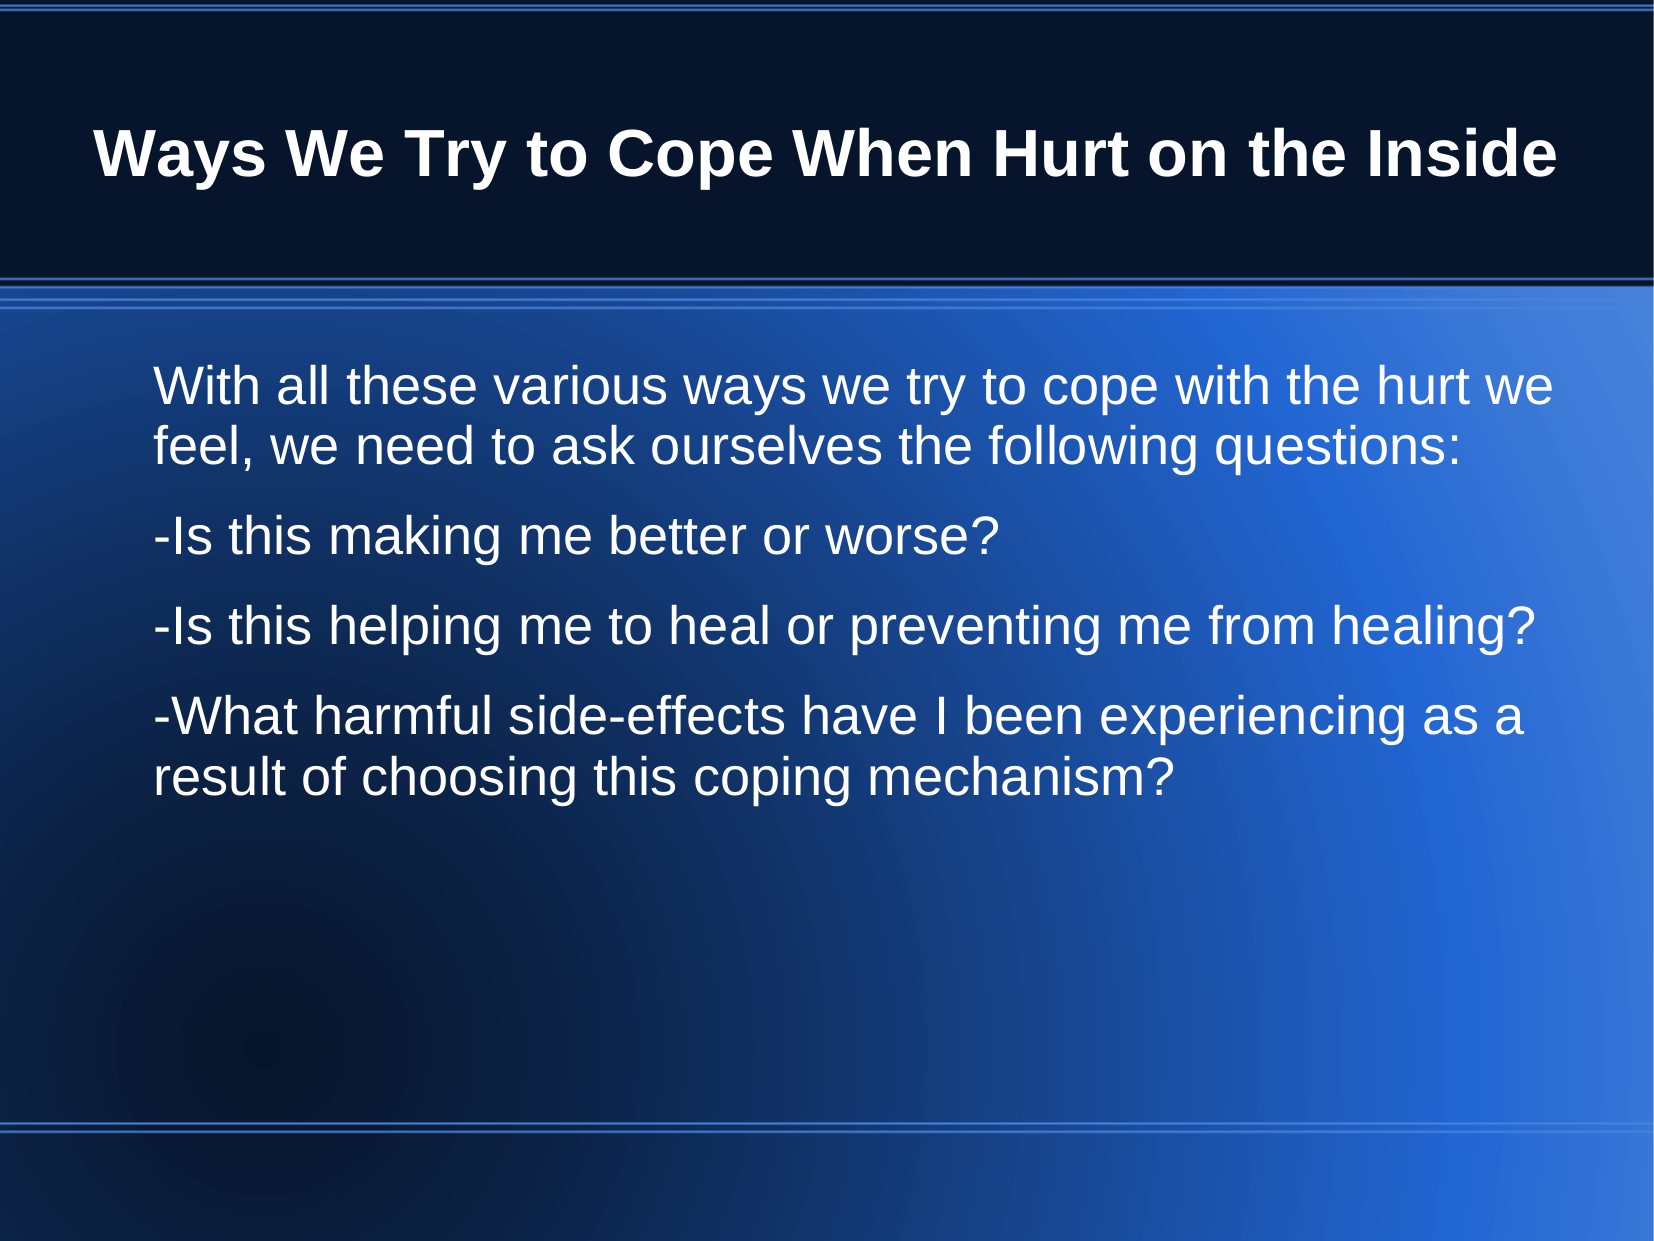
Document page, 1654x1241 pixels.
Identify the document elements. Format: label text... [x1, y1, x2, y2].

picture [0, 0, 1654, 1241]
list With all these various ways we try to cope with the hurt we feel, we need to ask ourselves the following questions: -Is this making me better or worse? -Is this helping me to heal or preventing me from healing? -What harmful side-effects have I been experiencing as a result of choosing this coping mechanism? [82, 355, 1571, 1210]
title Ways We Try to Cope When Hurt on the Inside [82, 49, 1571, 257]
